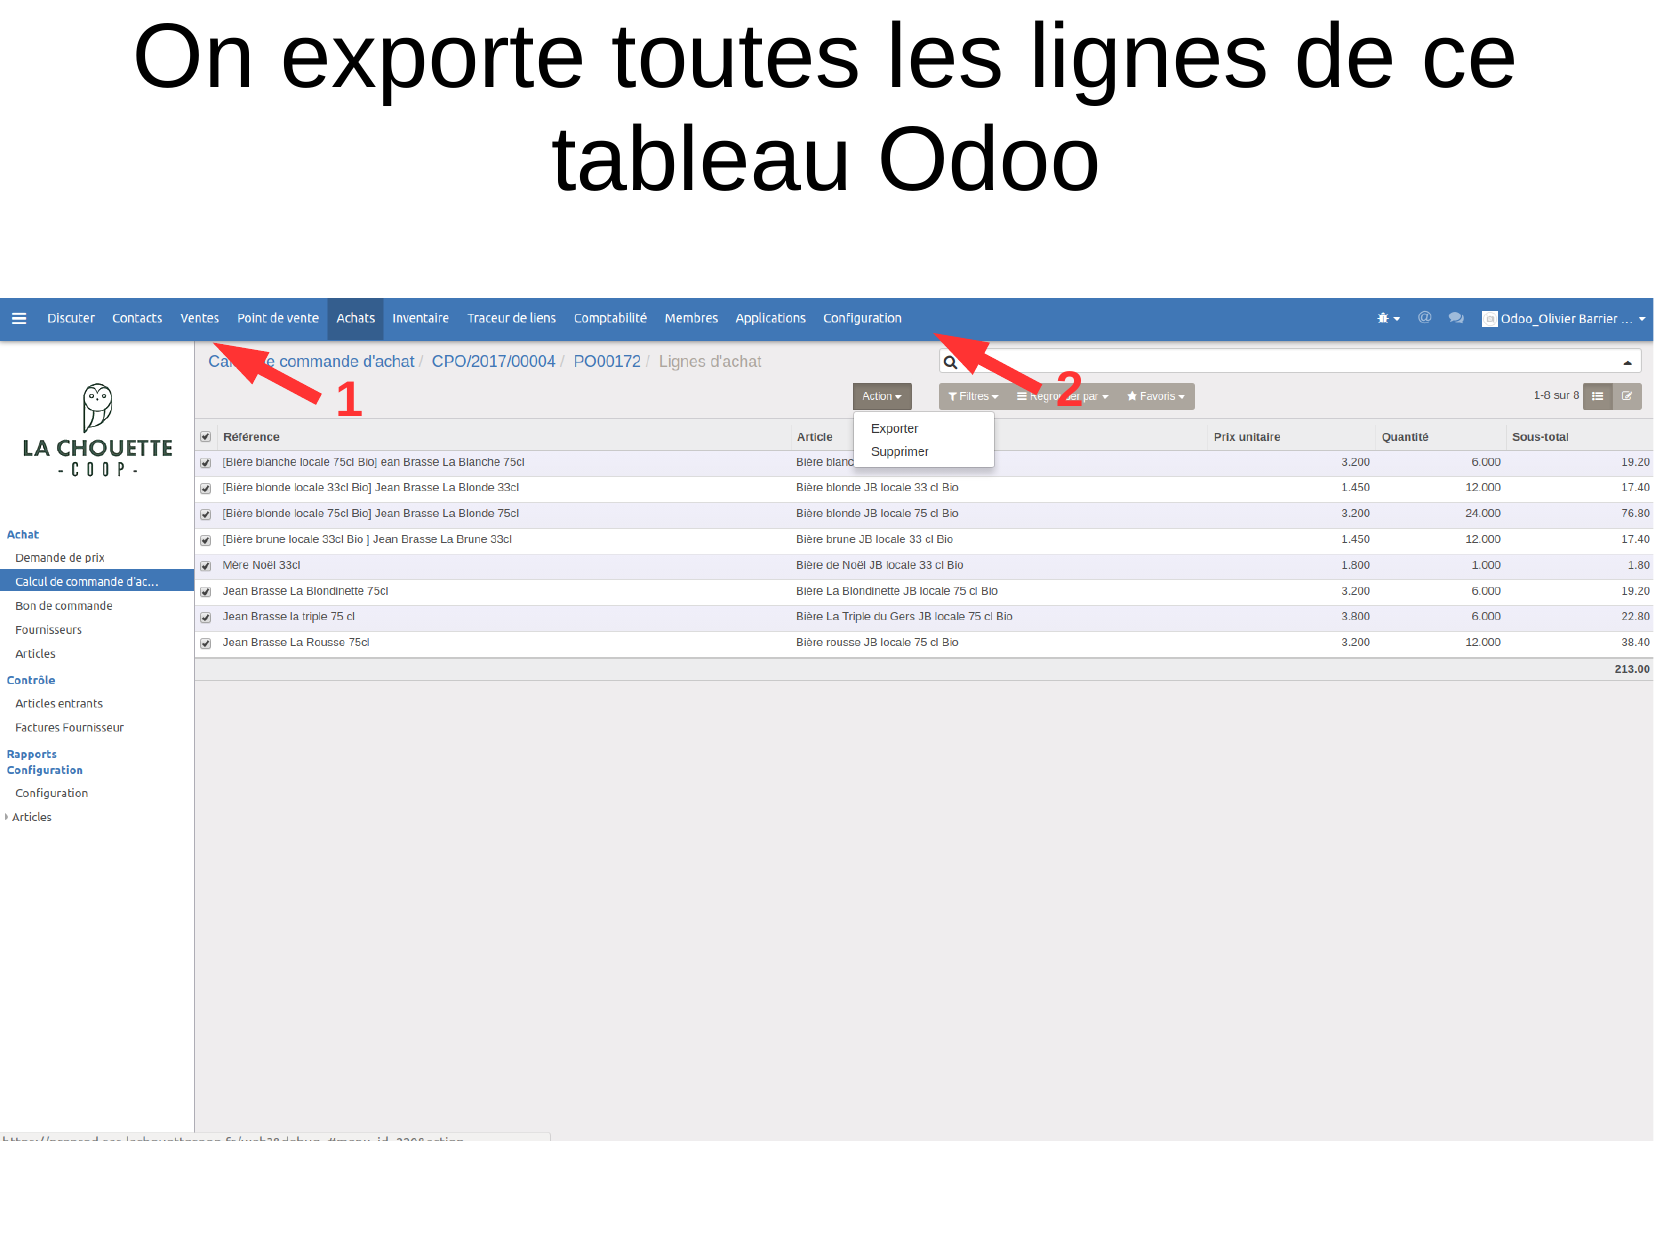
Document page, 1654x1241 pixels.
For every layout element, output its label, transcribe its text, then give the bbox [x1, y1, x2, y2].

text_box 1 [320, 363, 378, 435]
picture [0, 298, 1654, 1141]
title On exporte toutes les lignes de ce tableau Odoo [82, 5, 1571, 210]
text_box 2 [1041, 354, 1099, 426]
